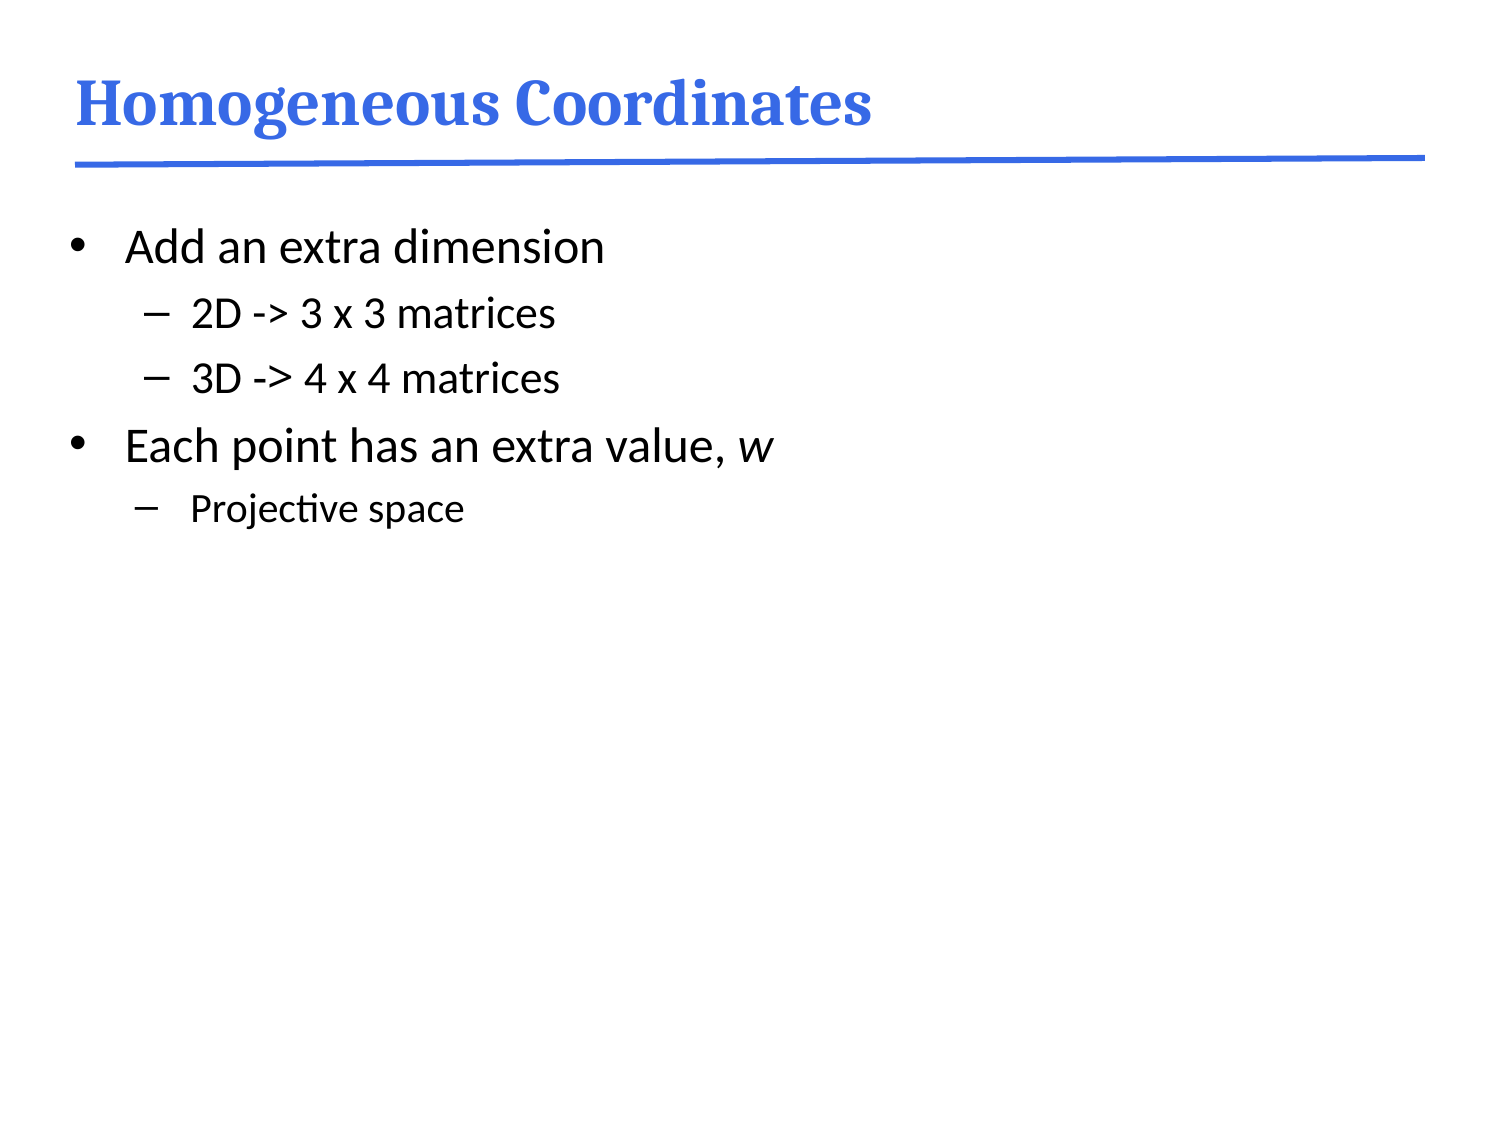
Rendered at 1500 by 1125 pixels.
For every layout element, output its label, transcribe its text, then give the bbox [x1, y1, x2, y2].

text_box Add an extra dimension 2D -> 3 x 3 matrices 3D -> 4 x 4 matrices Each point has an extra value, w Projective space [69, 214, 1420, 957]
title Homogeneous Coordinates [75, 9, 1351, 198]
